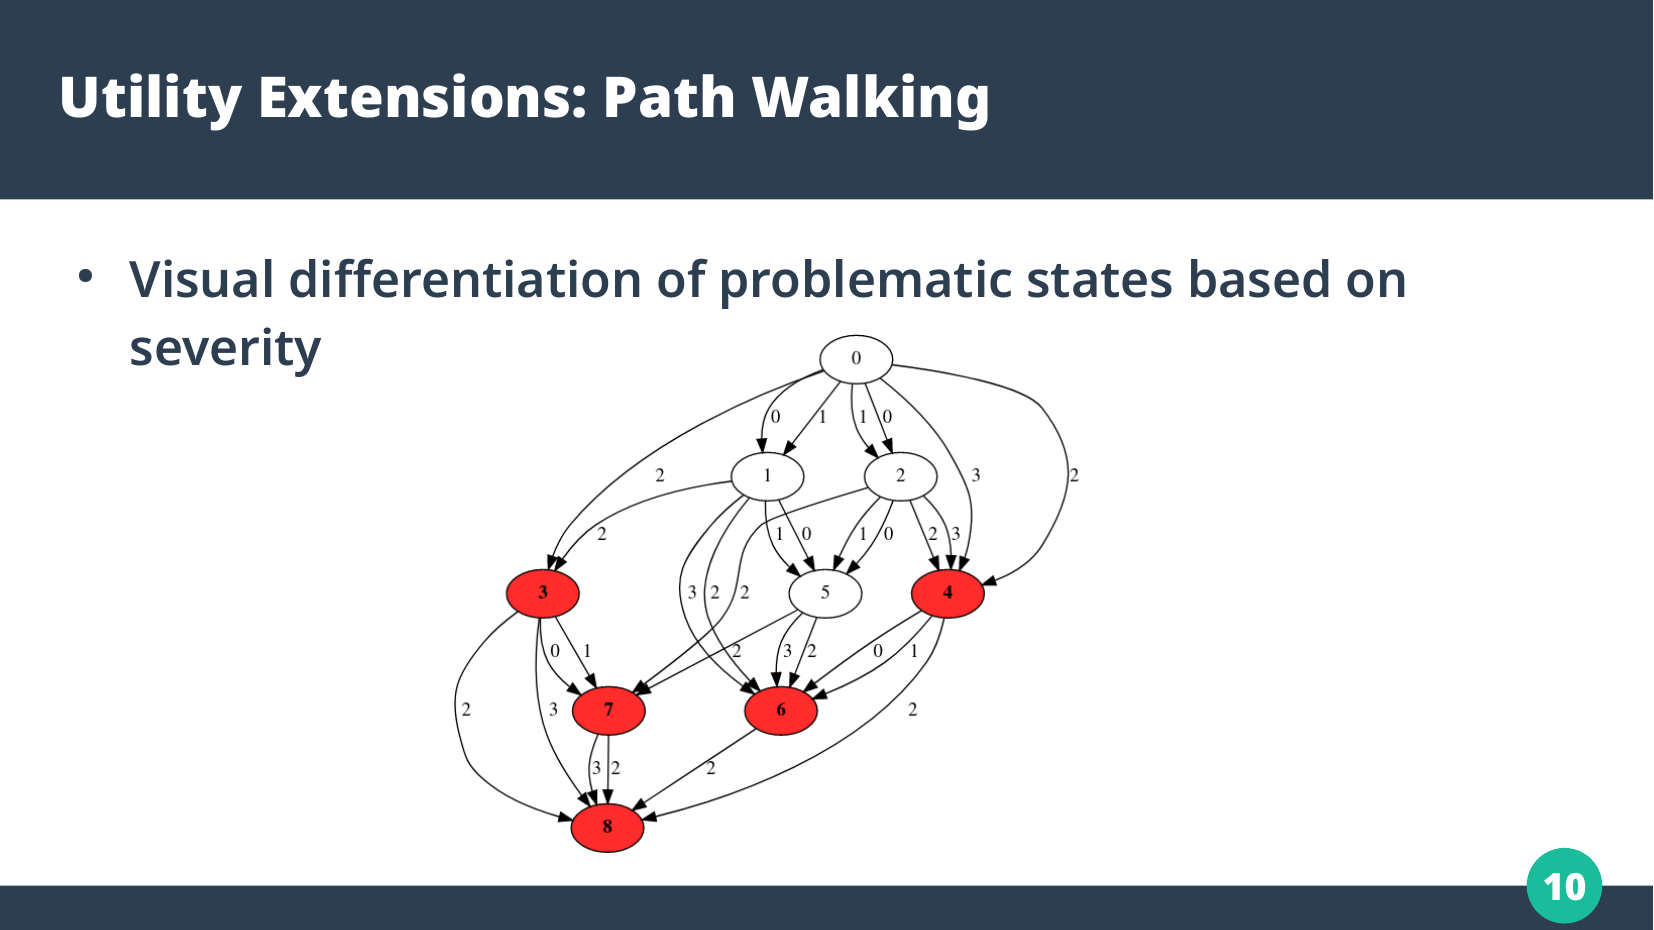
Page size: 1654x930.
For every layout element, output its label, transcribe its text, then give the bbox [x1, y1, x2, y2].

list Visual differentiation of problematic states based on severity [58, 243, 1594, 864]
picture [450, 332, 1112, 863]
title Utility Extensions: Path Walking [58, 36, 1594, 155]
